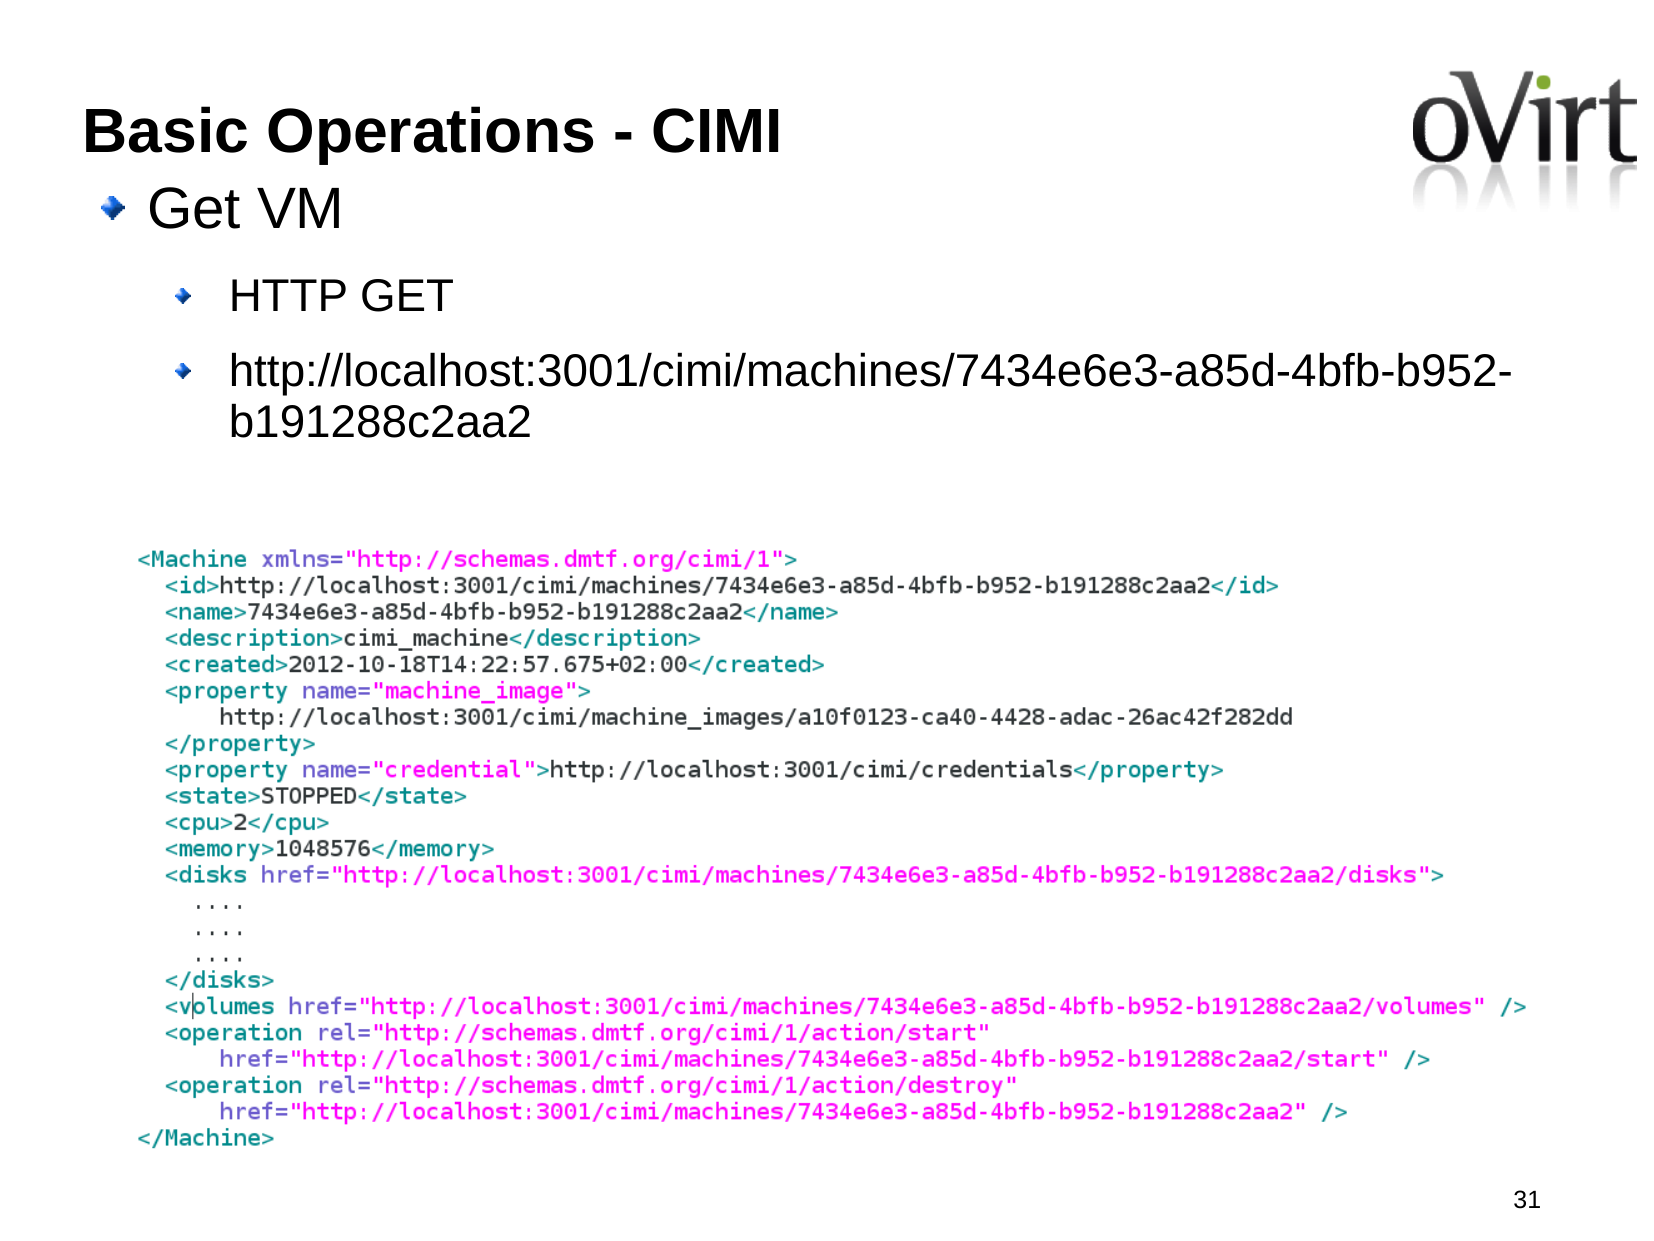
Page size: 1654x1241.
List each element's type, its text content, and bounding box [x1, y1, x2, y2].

picture [1413, 63, 1637, 212]
picture [136, 547, 1532, 1152]
list Get VM HTTP GET http://localhost:3001/cimi/machines/7434e6e3-a85d-4bfb-b952-b191288c2aa2 [86, 175, 1576, 970]
title Basic Operations - CIMI [82, 37, 1303, 226]
